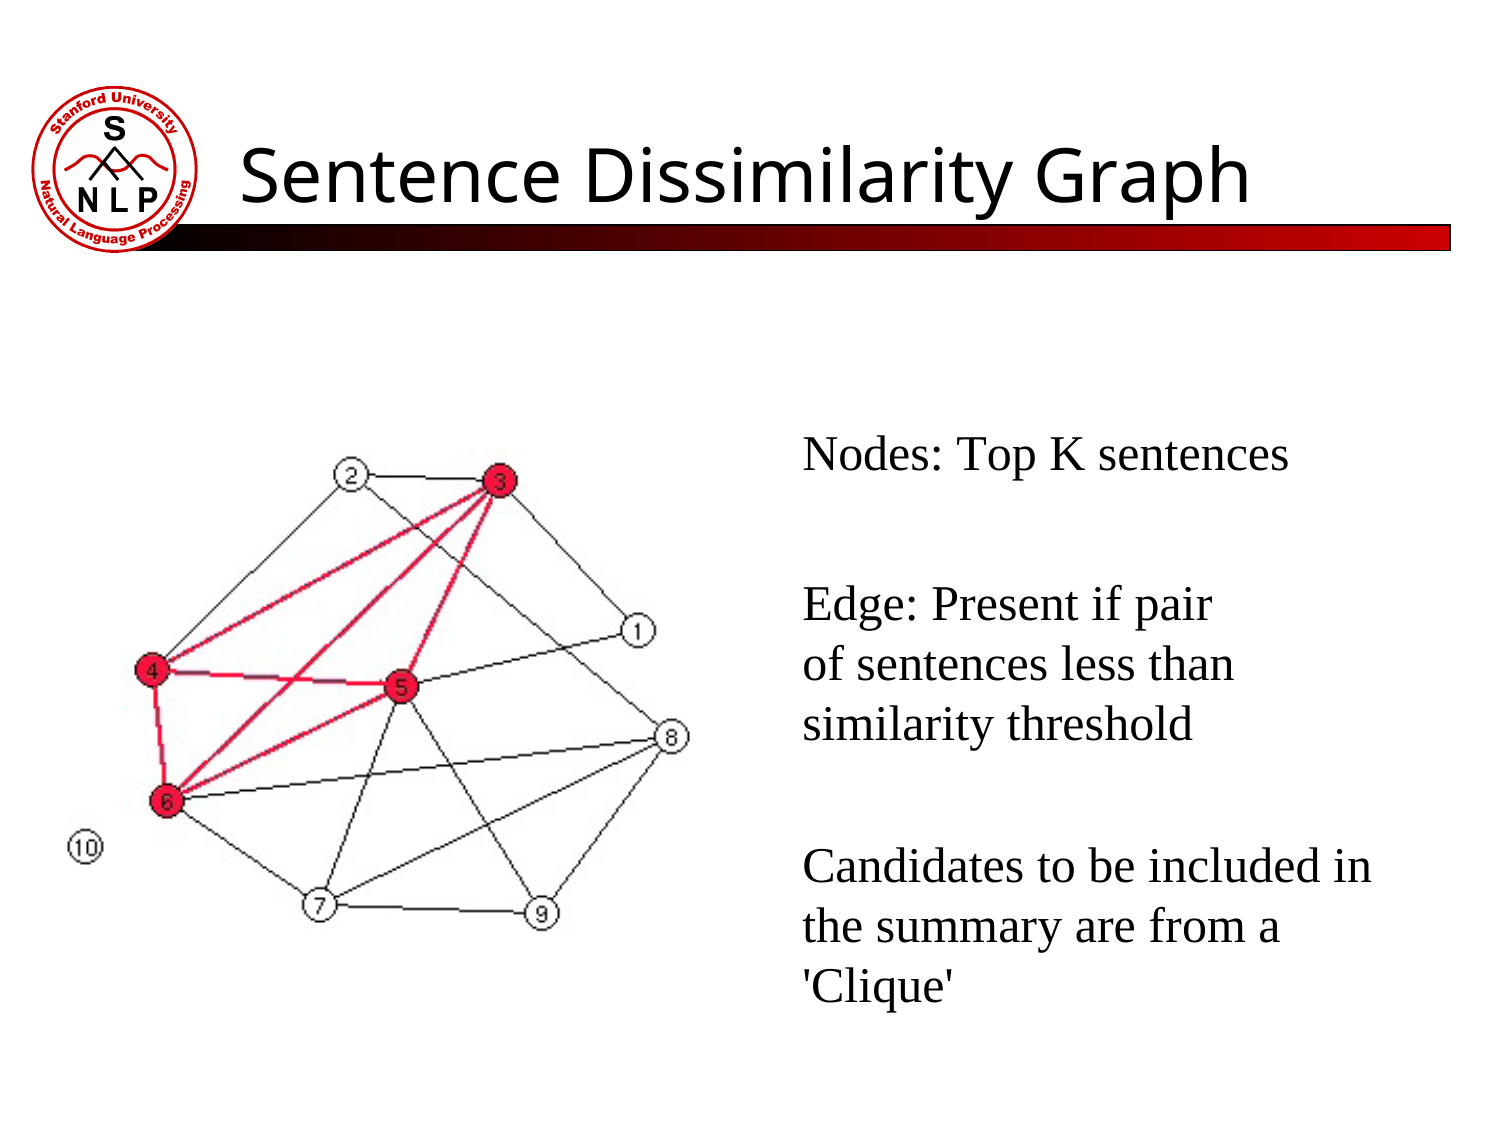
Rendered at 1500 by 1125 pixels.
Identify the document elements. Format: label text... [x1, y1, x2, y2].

text_box Candidates to be included in the summary are from a 'Clique' [787, 825, 1388, 1020]
text_box Edge: Present if pair of sentences less than similarity threshold [787, 562, 1276, 758]
text_box Nodes: Top K sentences [787, 412, 1351, 488]
title Sentence Dissimilarity Graph [225, 61, 1500, 225]
picture [64, 449, 713, 949]
